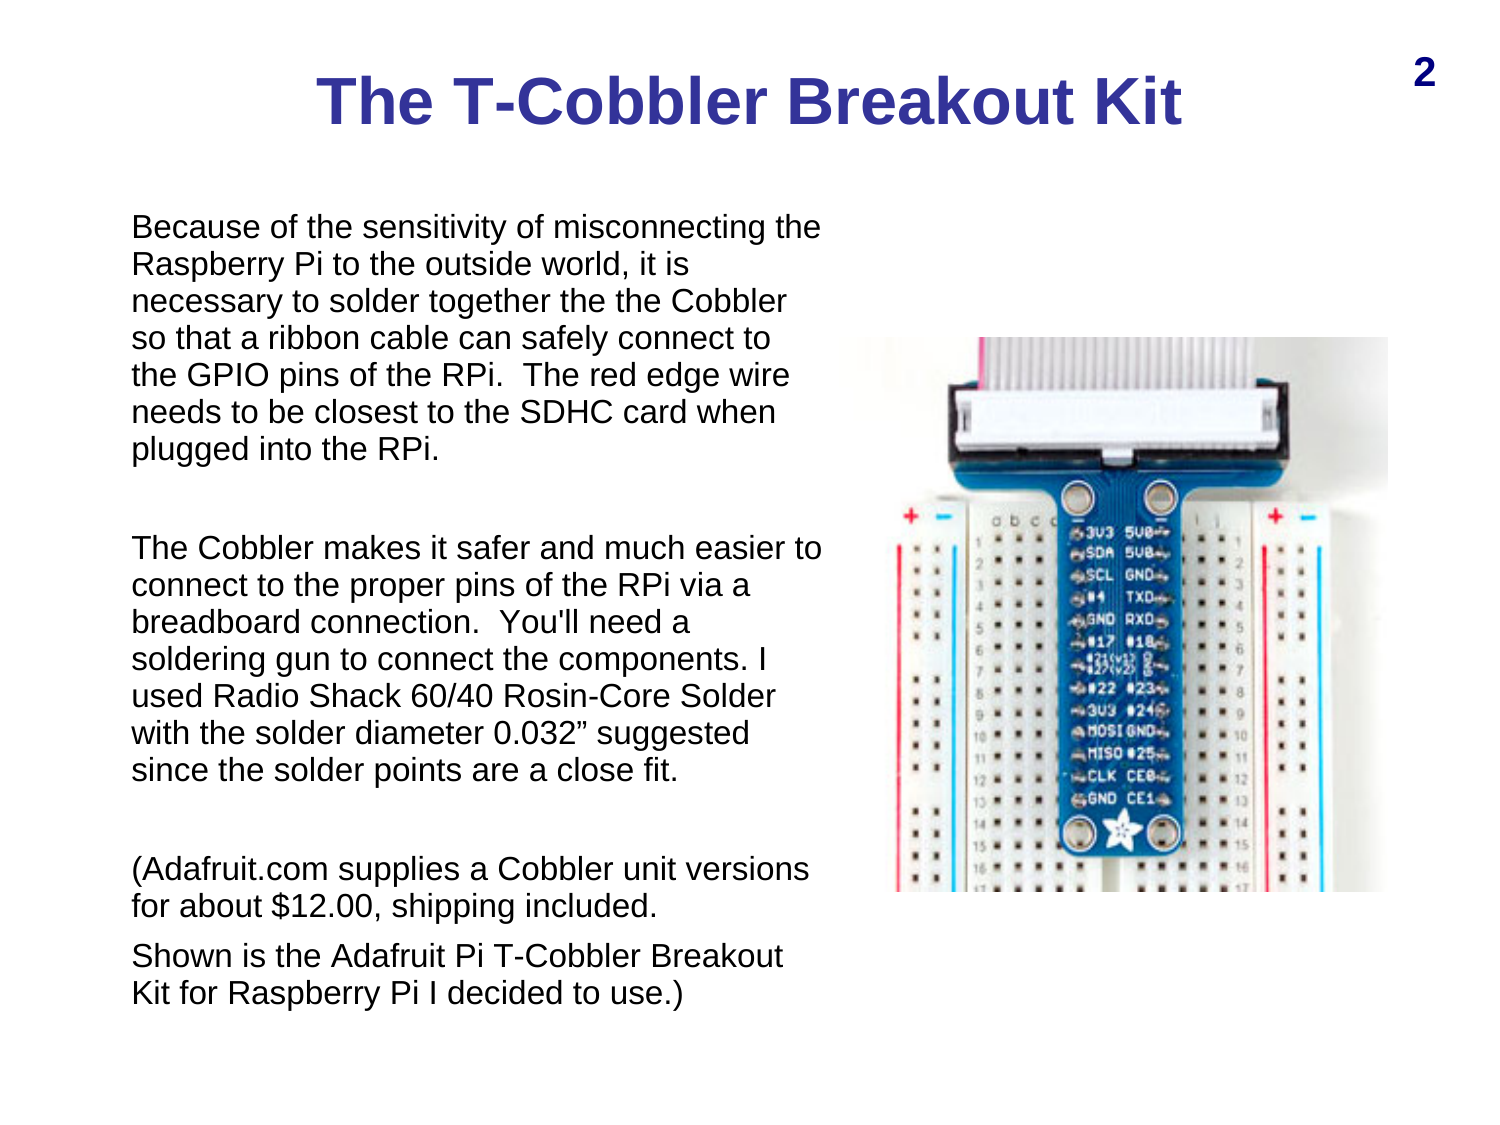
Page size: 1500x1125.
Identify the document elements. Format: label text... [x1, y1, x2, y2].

title The T-Cobbler Breakout Kit [262, 52, 1238, 150]
picture [839, 337, 1388, 892]
list Because of the sensitivity of misconnecting the Raspberry Pi to the outside world, it is necessary to solder together the the Cobbler so that a ribbon cable can safely connect to the GPIO pins of the RPi. The red edge wire needs to be closest to the SDHC card when plugged into the RPi. The Cobbler makes it safer and much easier to connect to the proper pins of the RPi via a breadboard connection. You'll need a soldering gun to connect the components. I used Radio Shack 60/40 Rosin-Core Solder with the solder diameter 0.032” suggested since the solder points are a close fit. (Adafruit.com supplies a Cobbler unit versions for about $12.00, shipping included. Shown is the Adafruit Pi T-Cobbler Breakout Kit for Raspberry Pi I decided to use.) [75, 208, 826, 1012]
text_box 2 [1387, 37, 1463, 103]
